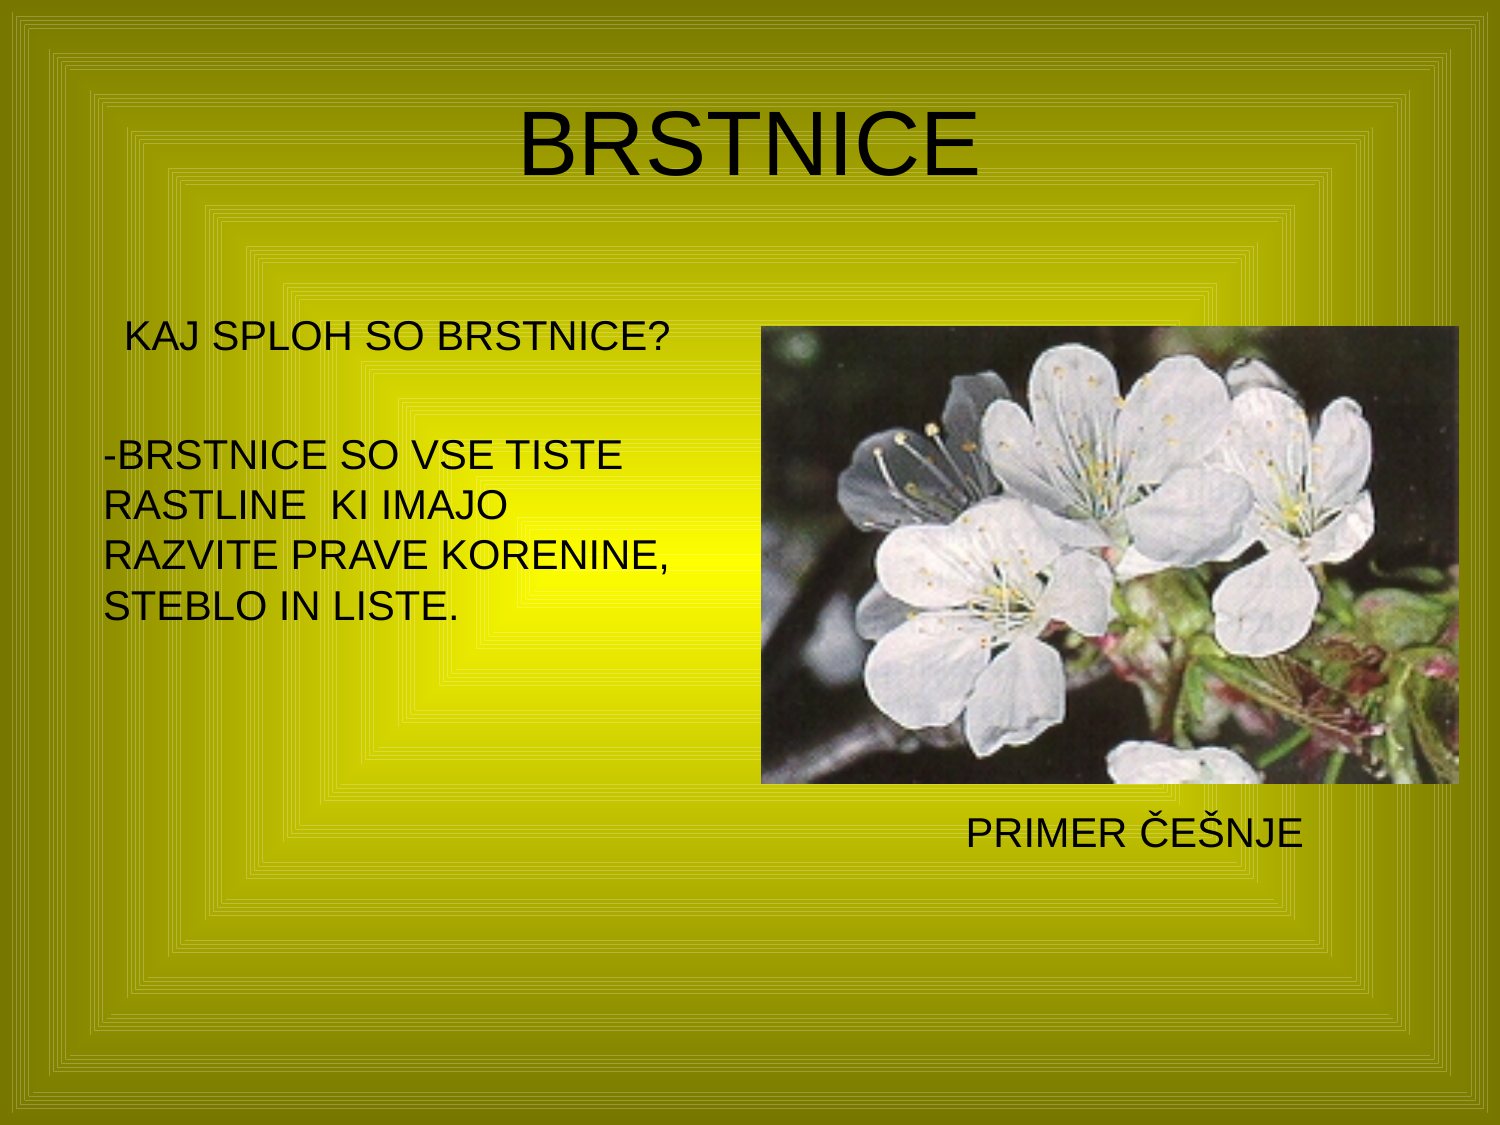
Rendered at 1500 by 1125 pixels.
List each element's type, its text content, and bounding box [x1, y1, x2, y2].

text_box PRIMER ČEŠNJE [950, 798, 1320, 864]
picture [761, 326, 1459, 784]
title BRSTNICE [75, 45, 1425, 233]
text_box -BRSTNICE SO VSE TISTE RASTLINE KI IMAJO RAZVITE PRAVE KORENINE, STEBLO IN LISTE. [88, 420, 692, 636]
text_box KAJ SPLOH SO BRSTNICE? [108, 301, 686, 367]
